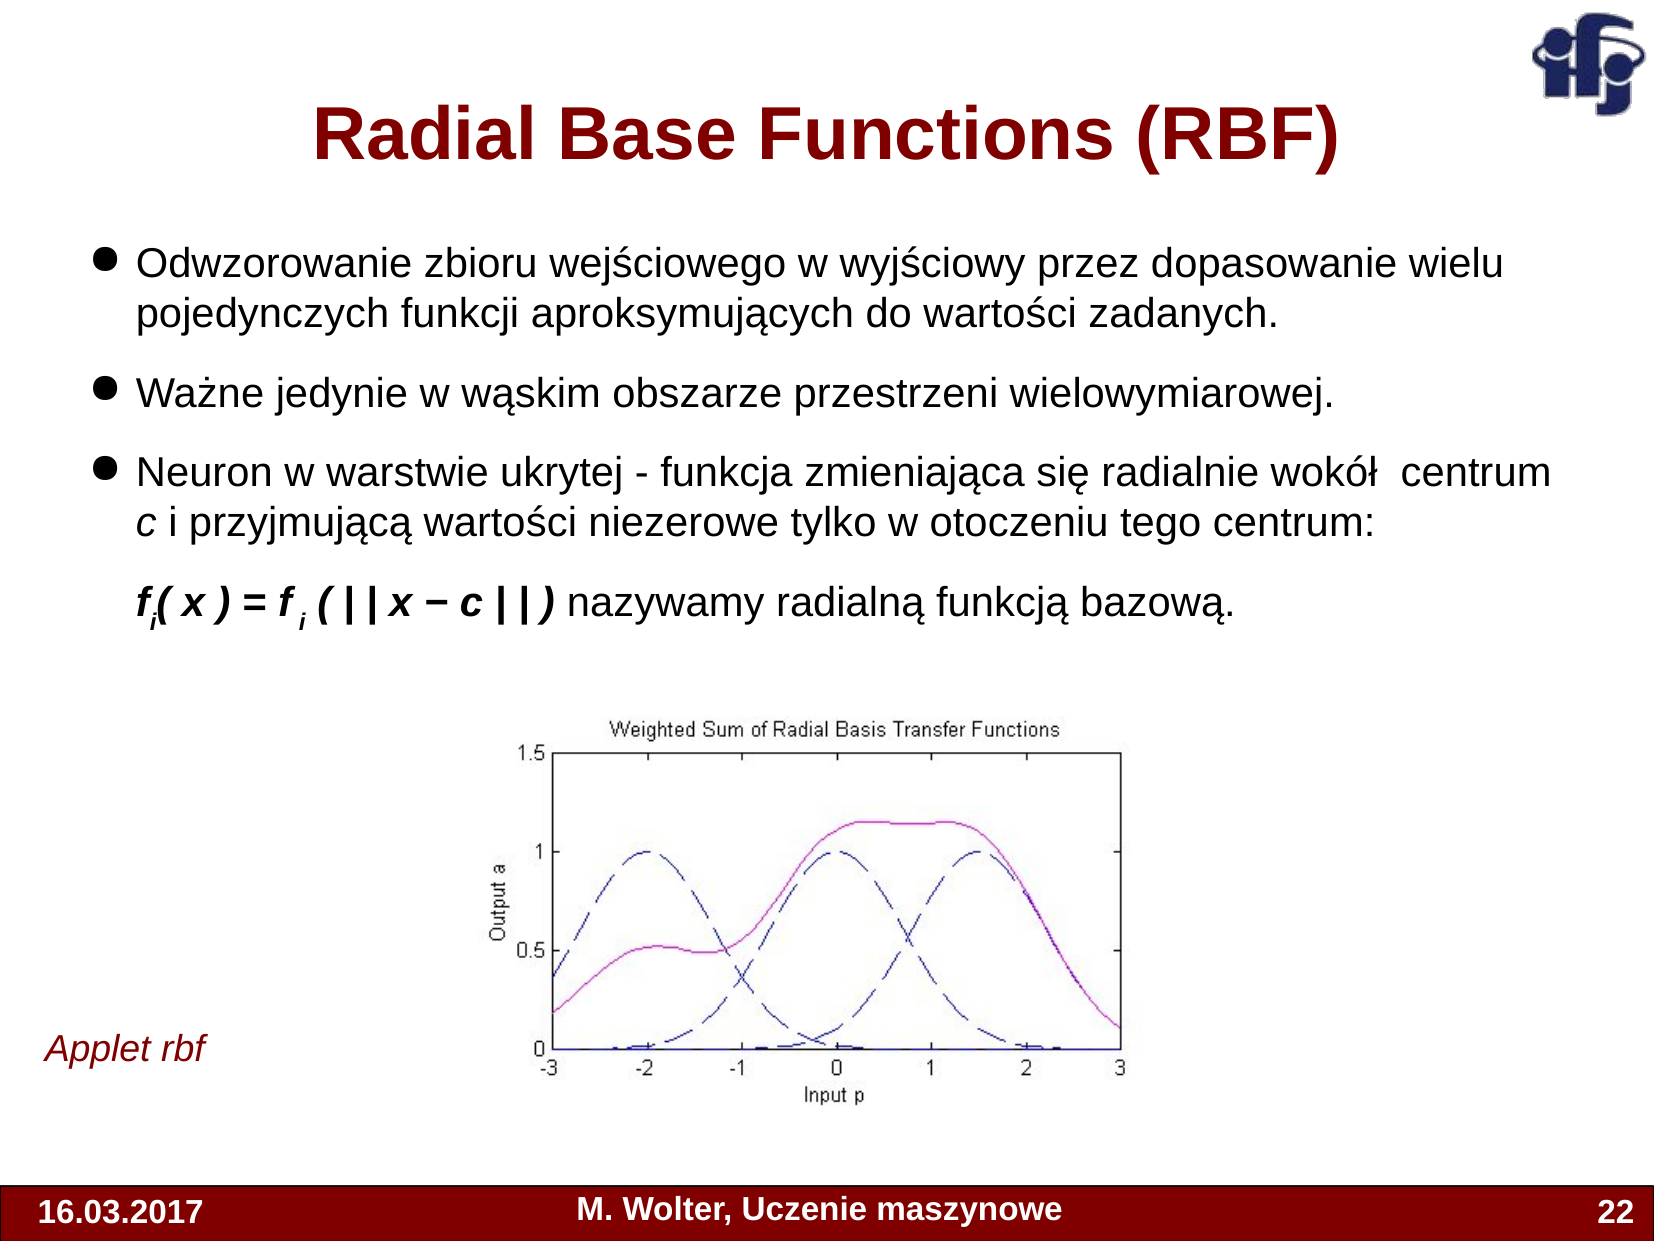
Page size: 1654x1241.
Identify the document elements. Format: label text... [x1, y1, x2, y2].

text_box Applet rbf [30, 1020, 391, 1077]
list Odwzorowanie zbioru wejściowego w wyjściowy przez dopasowanie wielu pojedynczych funkcji aproksymujących do wartości zadanych. Ważne jedynie w wąskim obszarze przestrzeni wielowymiarowej. Neuron w warstwie ukrytej - funkcja zmieniająca się radialnie wokół centrum c i przyjmującą wartości niezerowe tylko w otoczeniu tego centrum: fi( x ) = f i ( | | x − c | | ) nazywamy radialną funkcją bazową. [88, 236, 1577, 1152]
picture [441, 704, 1186, 1110]
title Radial Base Functions (RBF) [82, 25, 1571, 233]
picture [1525, 0, 1654, 129]
